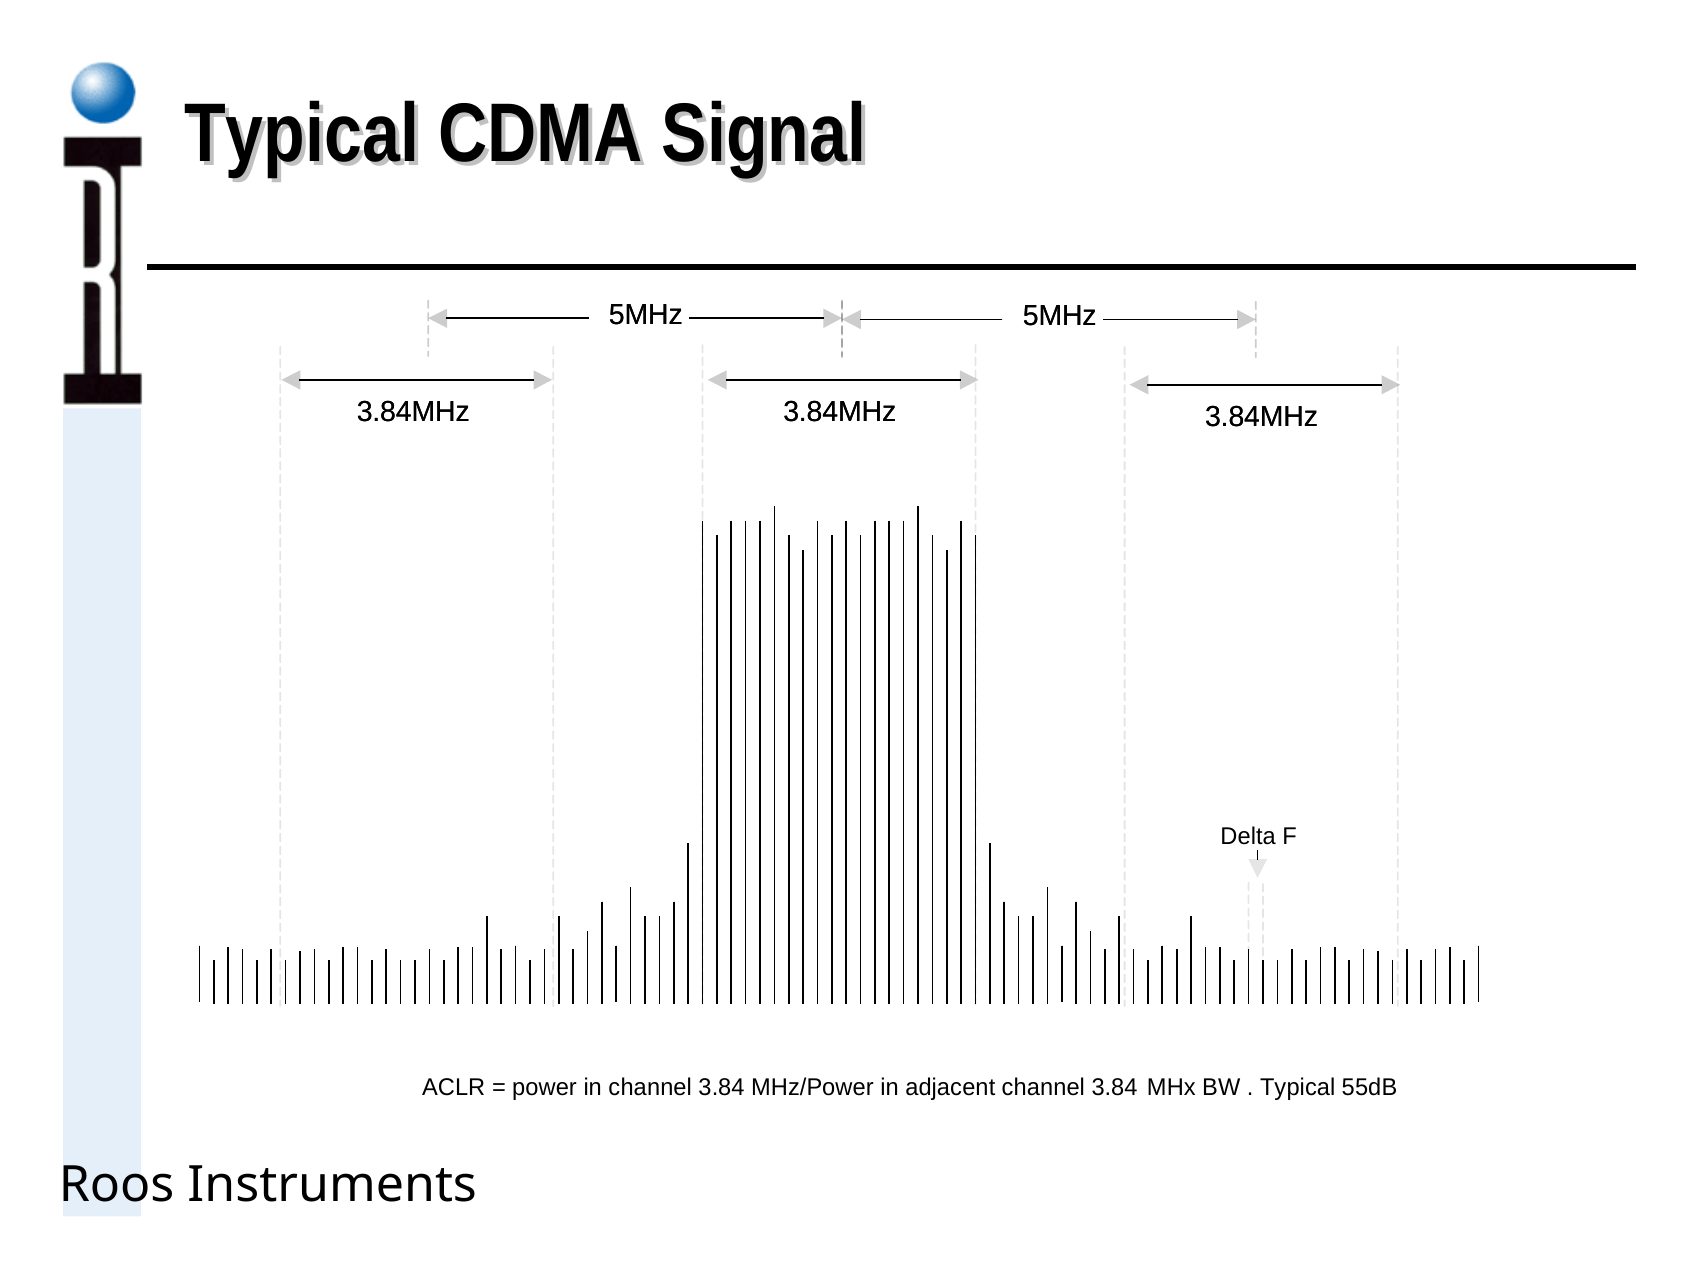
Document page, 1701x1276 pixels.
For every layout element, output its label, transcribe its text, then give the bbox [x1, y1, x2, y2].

text_box 5MHz [1022, 299, 1098, 332]
text_box MHx BW . Typical 55dB [1146, 1073, 1399, 1101]
text_box [1248, 859, 1268, 878]
picture [59, 58, 147, 411]
text_box [959, 369, 979, 392]
text_box [1381, 375, 1401, 395]
text_box 3.84MHz [356, 395, 471, 428]
text_box ACLR = power in channel 3.84 MHz/Power in adjacent channel 3.84 [422, 1073, 1146, 1101]
text_box 3.84MHz [783, 395, 898, 428]
text_box 5MHz [609, 298, 684, 331]
text_box [707, 370, 727, 390]
text_box [279, 370, 301, 390]
text_box 3.84MHz [1204, 399, 1319, 433]
text_box [533, 370, 555, 390]
text_box [823, 308, 861, 330]
text_box [1129, 375, 1149, 395]
text_box Typical CDMA Signal [184, 92, 1539, 268]
text_box [427, 308, 448, 328]
text_box [1237, 309, 1257, 330]
text_box Delta F [1220, 822, 1298, 850]
